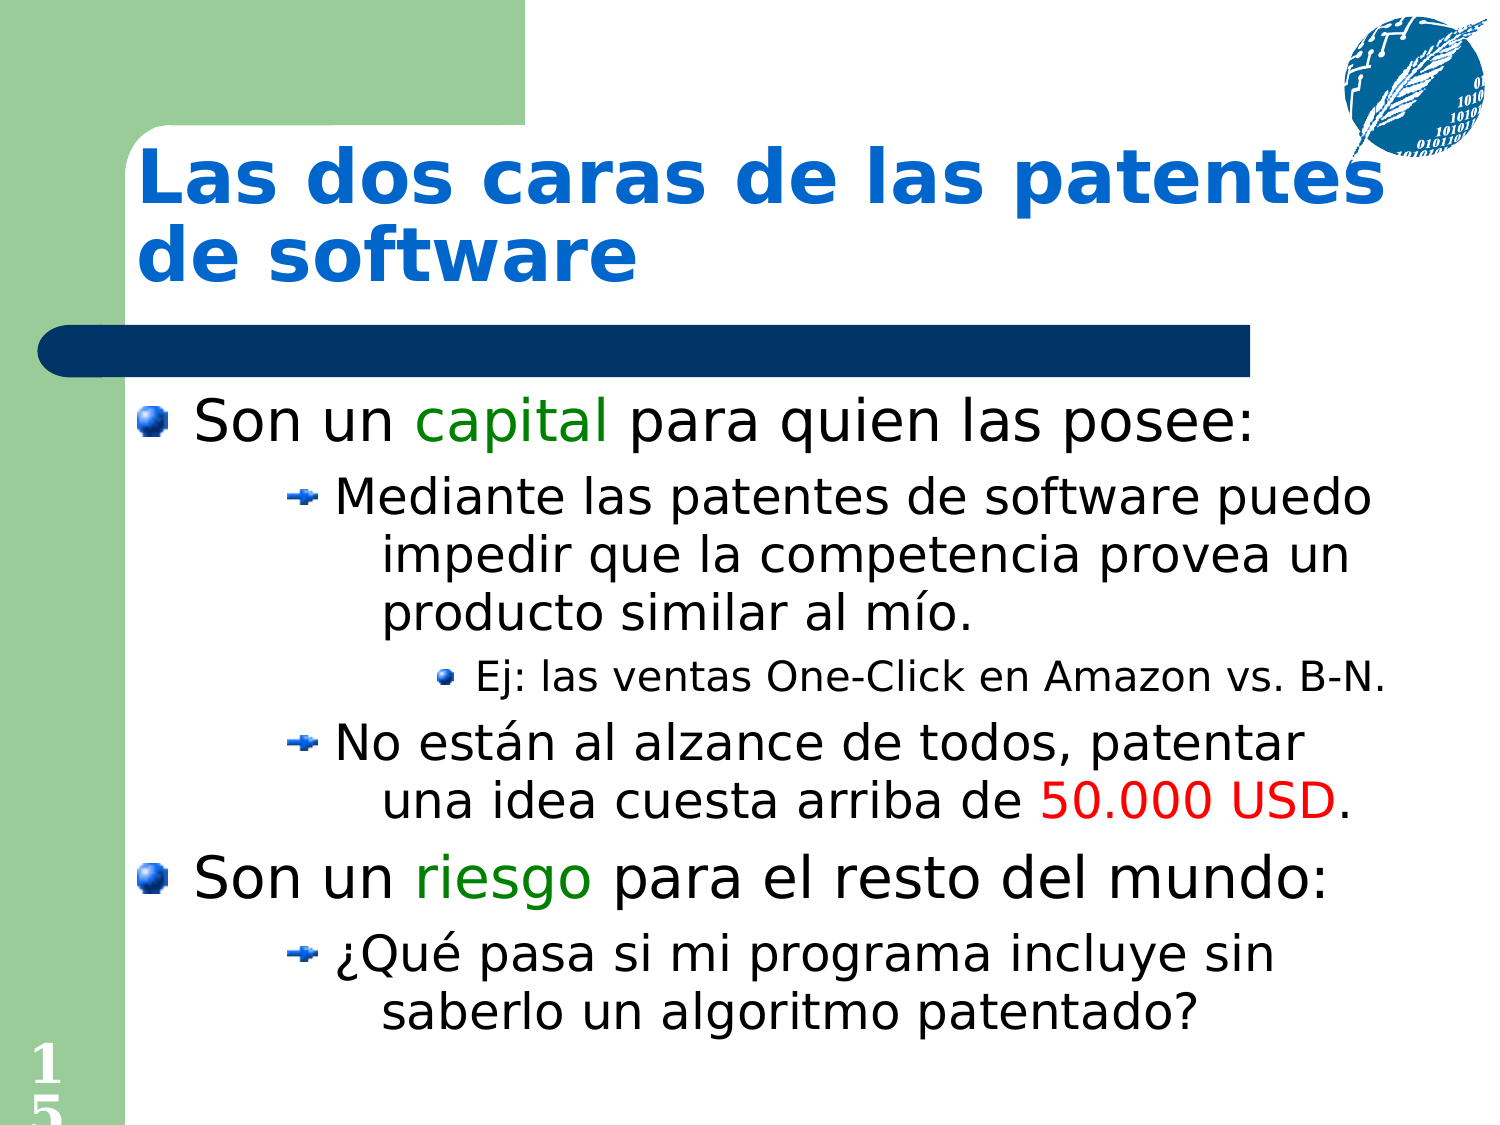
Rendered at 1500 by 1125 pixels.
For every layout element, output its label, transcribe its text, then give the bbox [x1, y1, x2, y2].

title Las dos caras de las patentes de software [136, 135, 1414, 302]
picture [1427, 138, 1431, 148]
picture [1341, 15, 1487, 172]
picture [1416, 140, 1425, 149]
list Son un capital para quien las posee: Mediante las patentes de software puedo impedir que la competencia provea un producto similar al mío. Ej: las ventas One-Click en Amazon vs. B-N. No están al alzance de todos, patentar una idea cuesta arriba de 50.000 USD. Son un riesgo para el resto del mundo: ¿Qué pasa si mi programa incluye sin saberlo un algoritmo patentado? [137, 387, 1400, 1045]
picture [1433, 139, 1440, 147]
picture [1436, 127, 1450, 136]
